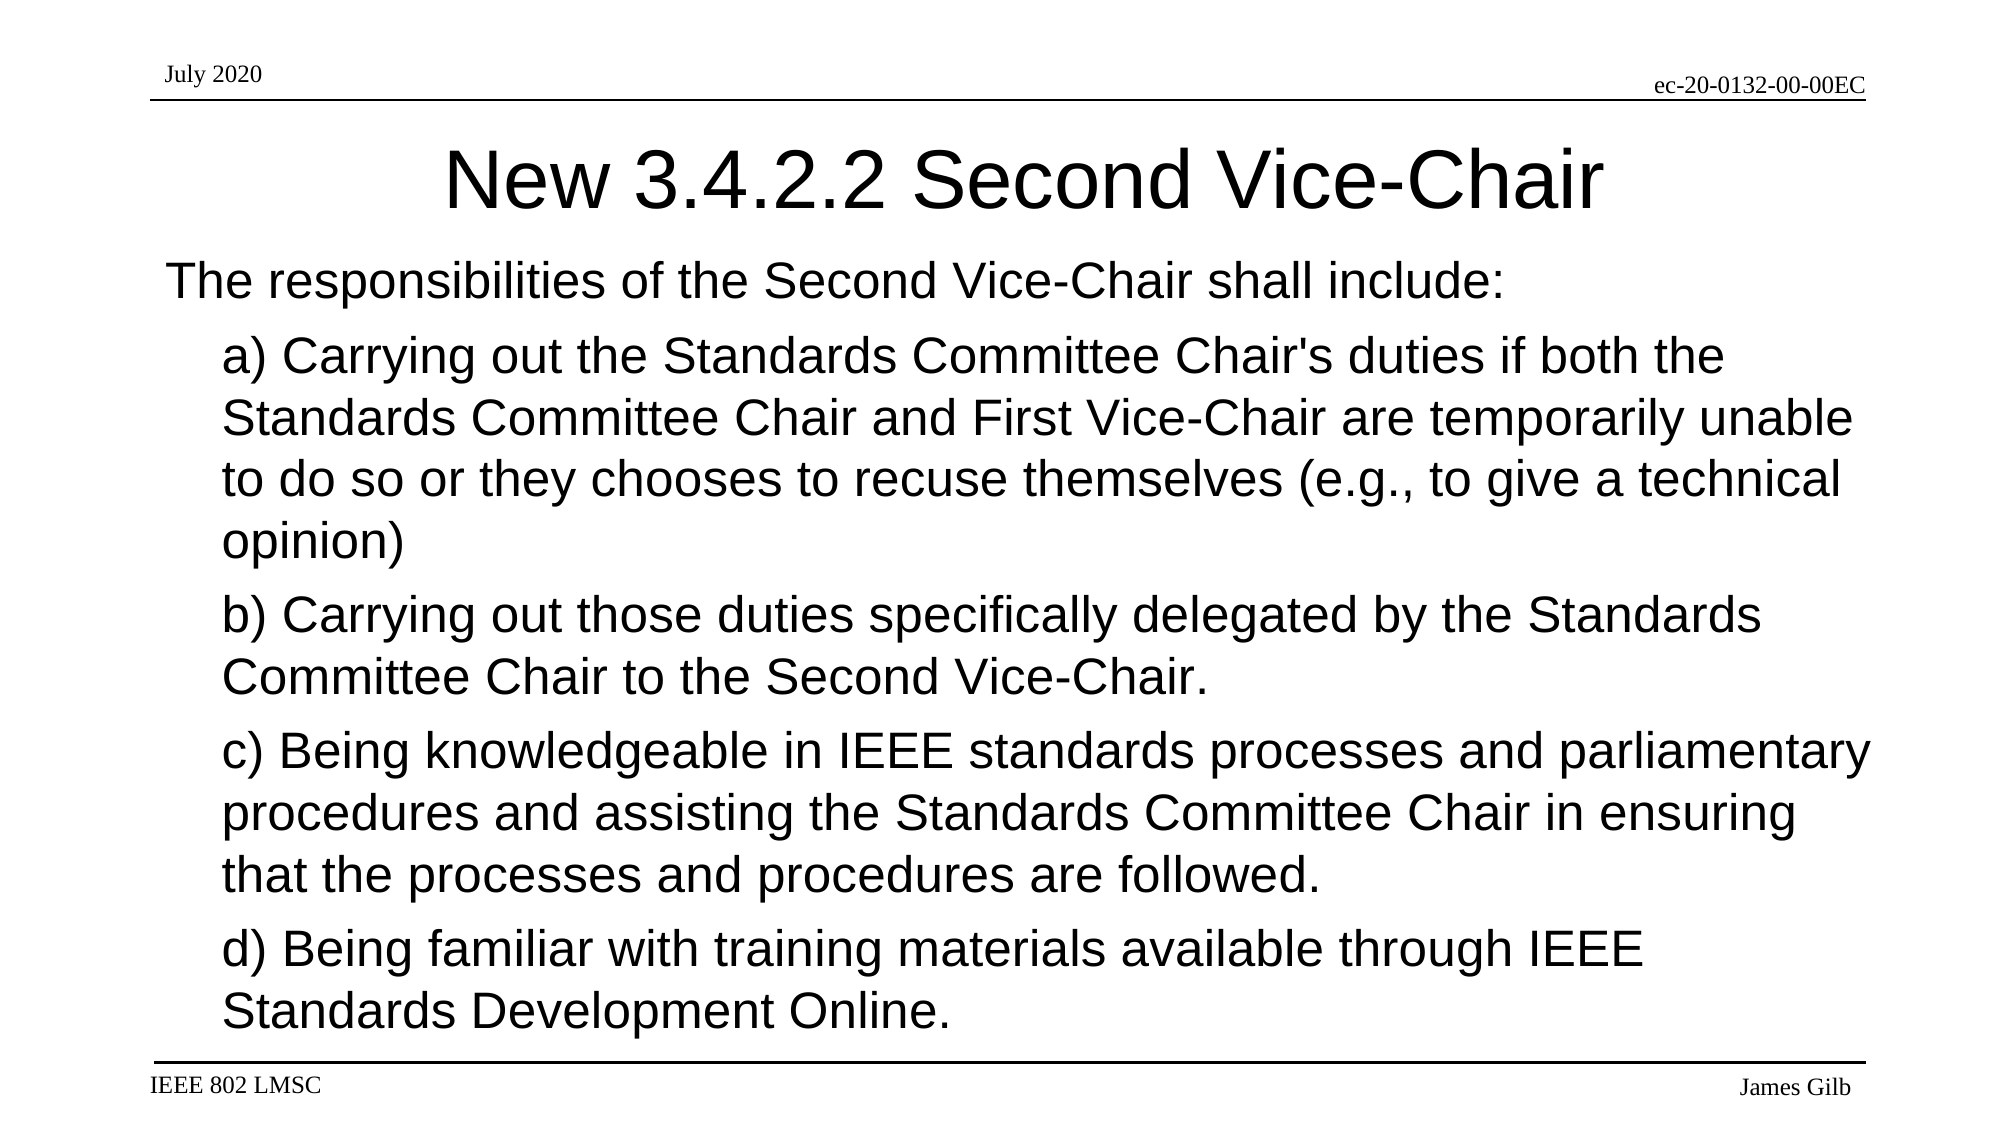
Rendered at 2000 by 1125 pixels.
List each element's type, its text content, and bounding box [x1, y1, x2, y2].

title New 3.4.2.2 Second Vice-Chair [149, 112, 1900, 238]
list The responsibilities of the Second Vice-Chair shall include: a) Carrying out the Standards Committee Chair's duties if both the Standards Committee Chair and First Vice-Chair are temporarily unable to do so or they chooses to recuse themselves (e.g., to give a technical opinion) b) Carrying out those duties specifically delegated by the Standards Committee Chair to the Second Vice-Chair. c) Being knowledgeable in IEEE standards processes and parliamentary procedures and assisting the Standards Committee Chair in ensuring that the processes and procedures are followed. d) Being familiar with training materials available through IEEE Standards Development Online. [149, 239, 1900, 1051]
